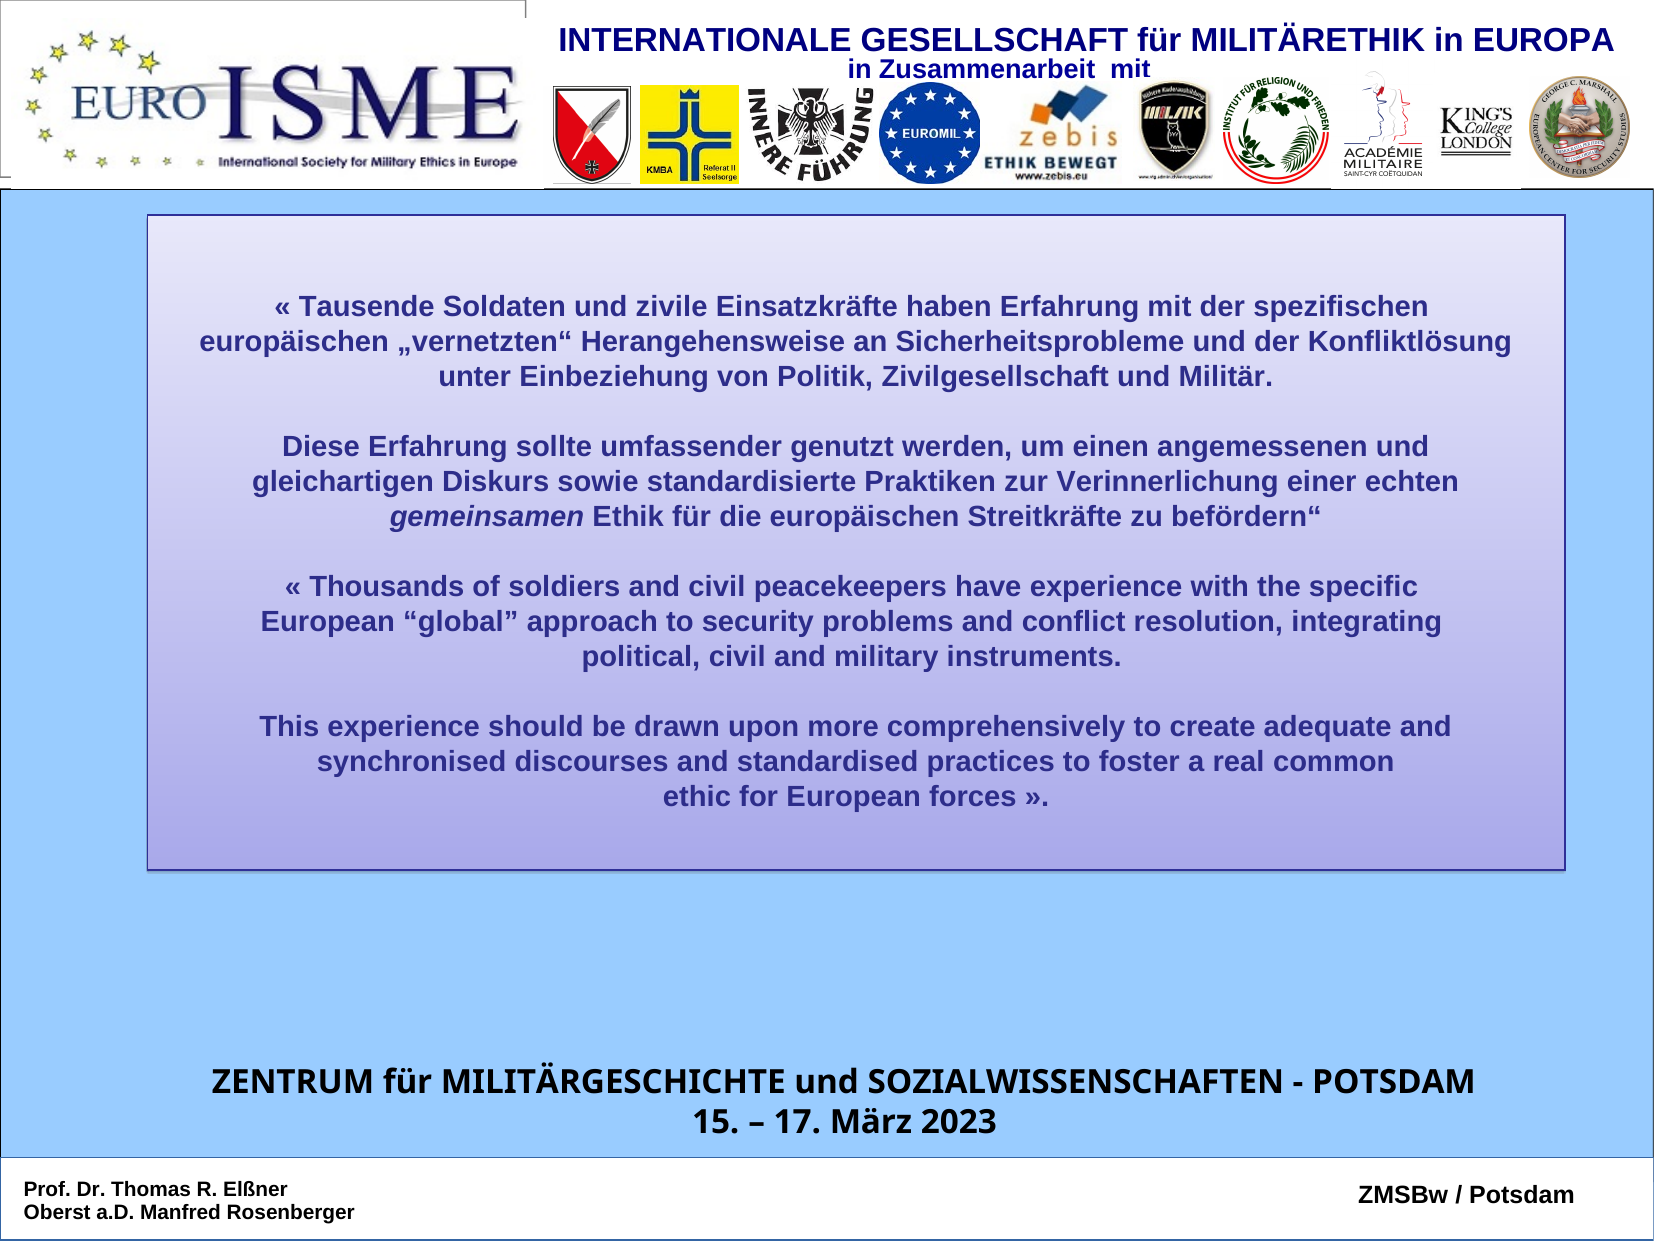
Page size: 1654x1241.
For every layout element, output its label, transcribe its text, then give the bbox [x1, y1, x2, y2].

picture [1331, 58, 1521, 189]
picture [1223, 77, 1329, 184]
picture [11, 18, 739, 189]
picture [741, 81, 1122, 184]
text_box ZENTRUM für MILITÄRGESCHICHTE und SOZIALWISSENSCHAFTEN - POTSDAM 15. – 17. März 2023 [147, 1052, 1542, 1148]
text_box « Tausende Soldaten und zivile Einsatzkräfte haben Erfahrung mit der spezifischen europäischen „vernetzten“ Herangehensweise an Sicherheitsprobleme und der Konfliktlösung unter Einbeziehung von Politik, Zivilgesellschaft und Militär. Diese Erfahrung sollte umfassender genutzt werden, um einen angemessenen und gleichartigen Diskurs sowie standardisierte Praktiken zur Verinnerlichung einer echten gemeinsamen Ethik für die europäischen Streitkräfte zu befördern“ « Thousands of soldiers and civil peacekeepers have experience with the specific European “global” approach to security problems and conflict resolution, integrating political, civil and military instruments. This experience should be drawn upon more comprehensively to create adequate and synchronised discourses and standardised practices to foster a real common ethic for European forces ». [147, 215, 1565, 870]
picture [1529, 76, 1630, 178]
picture [1133, 77, 1215, 181]
